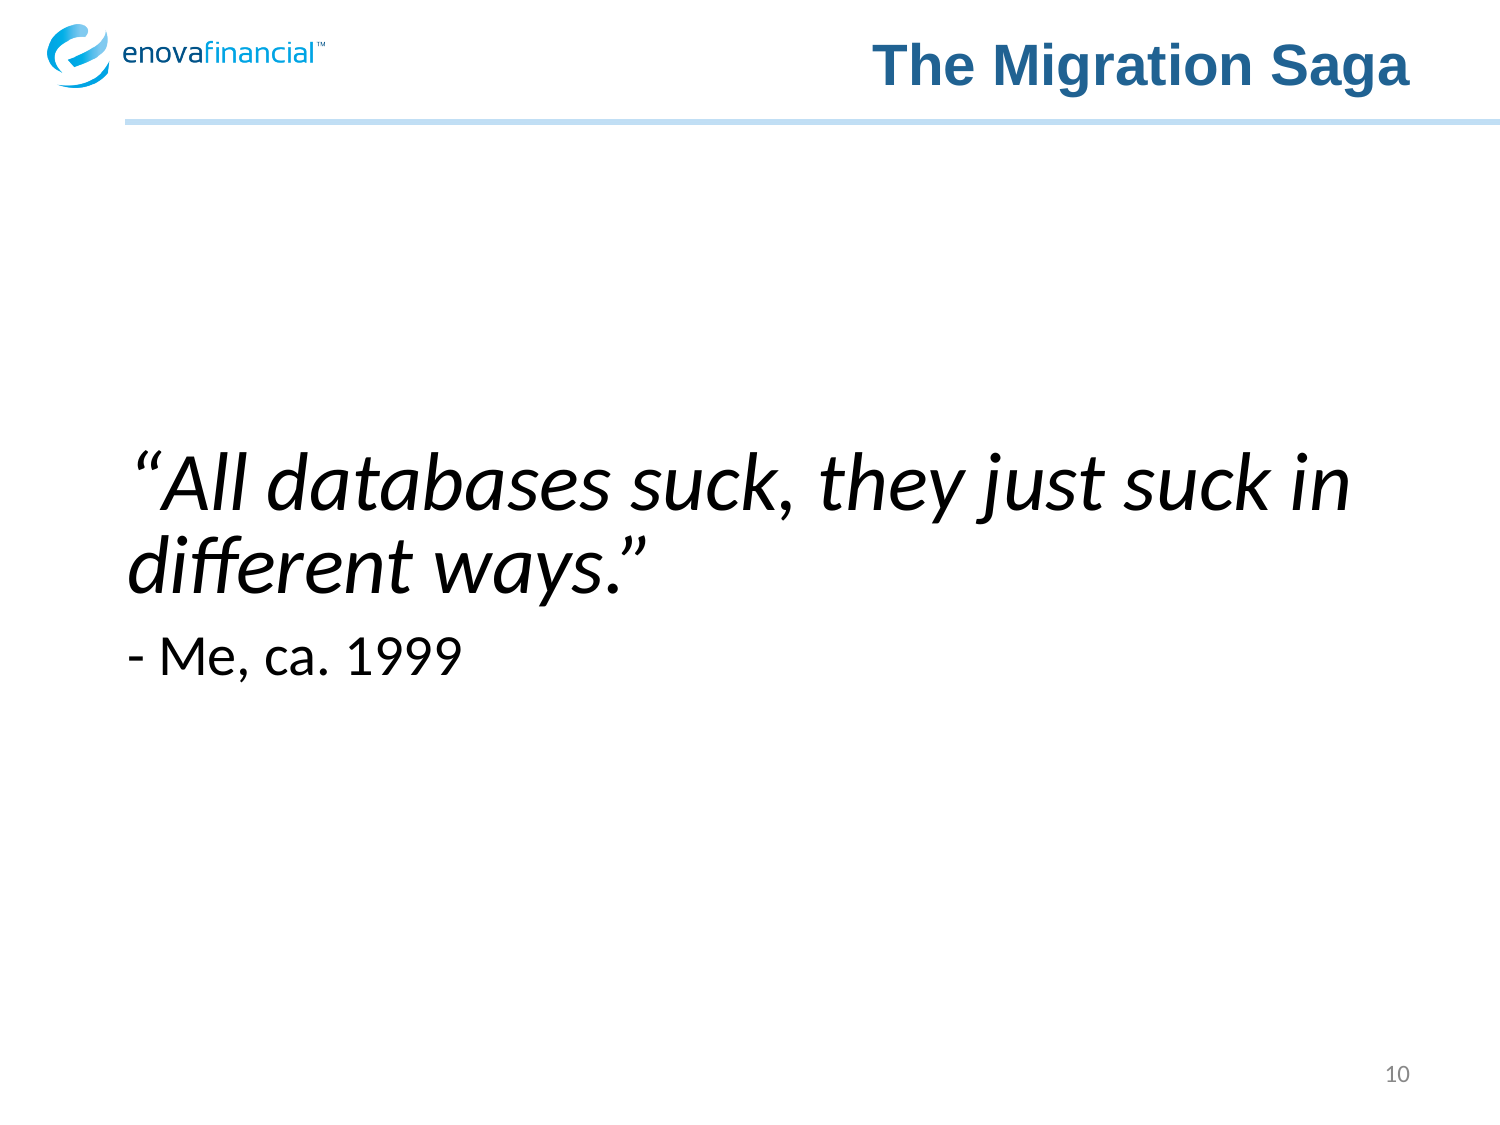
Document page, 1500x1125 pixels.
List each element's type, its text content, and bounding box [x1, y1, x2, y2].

text_box 28 [1074, 1042, 1426, 1103]
picture [47, 24, 325, 88]
list The Migration Saga [387, 24, 1426, 111]
picture [125, 119, 1500, 125]
list “All databases suck, they just suck in different ways.” - Me, ca. 1999 [112, 149, 1426, 988]
